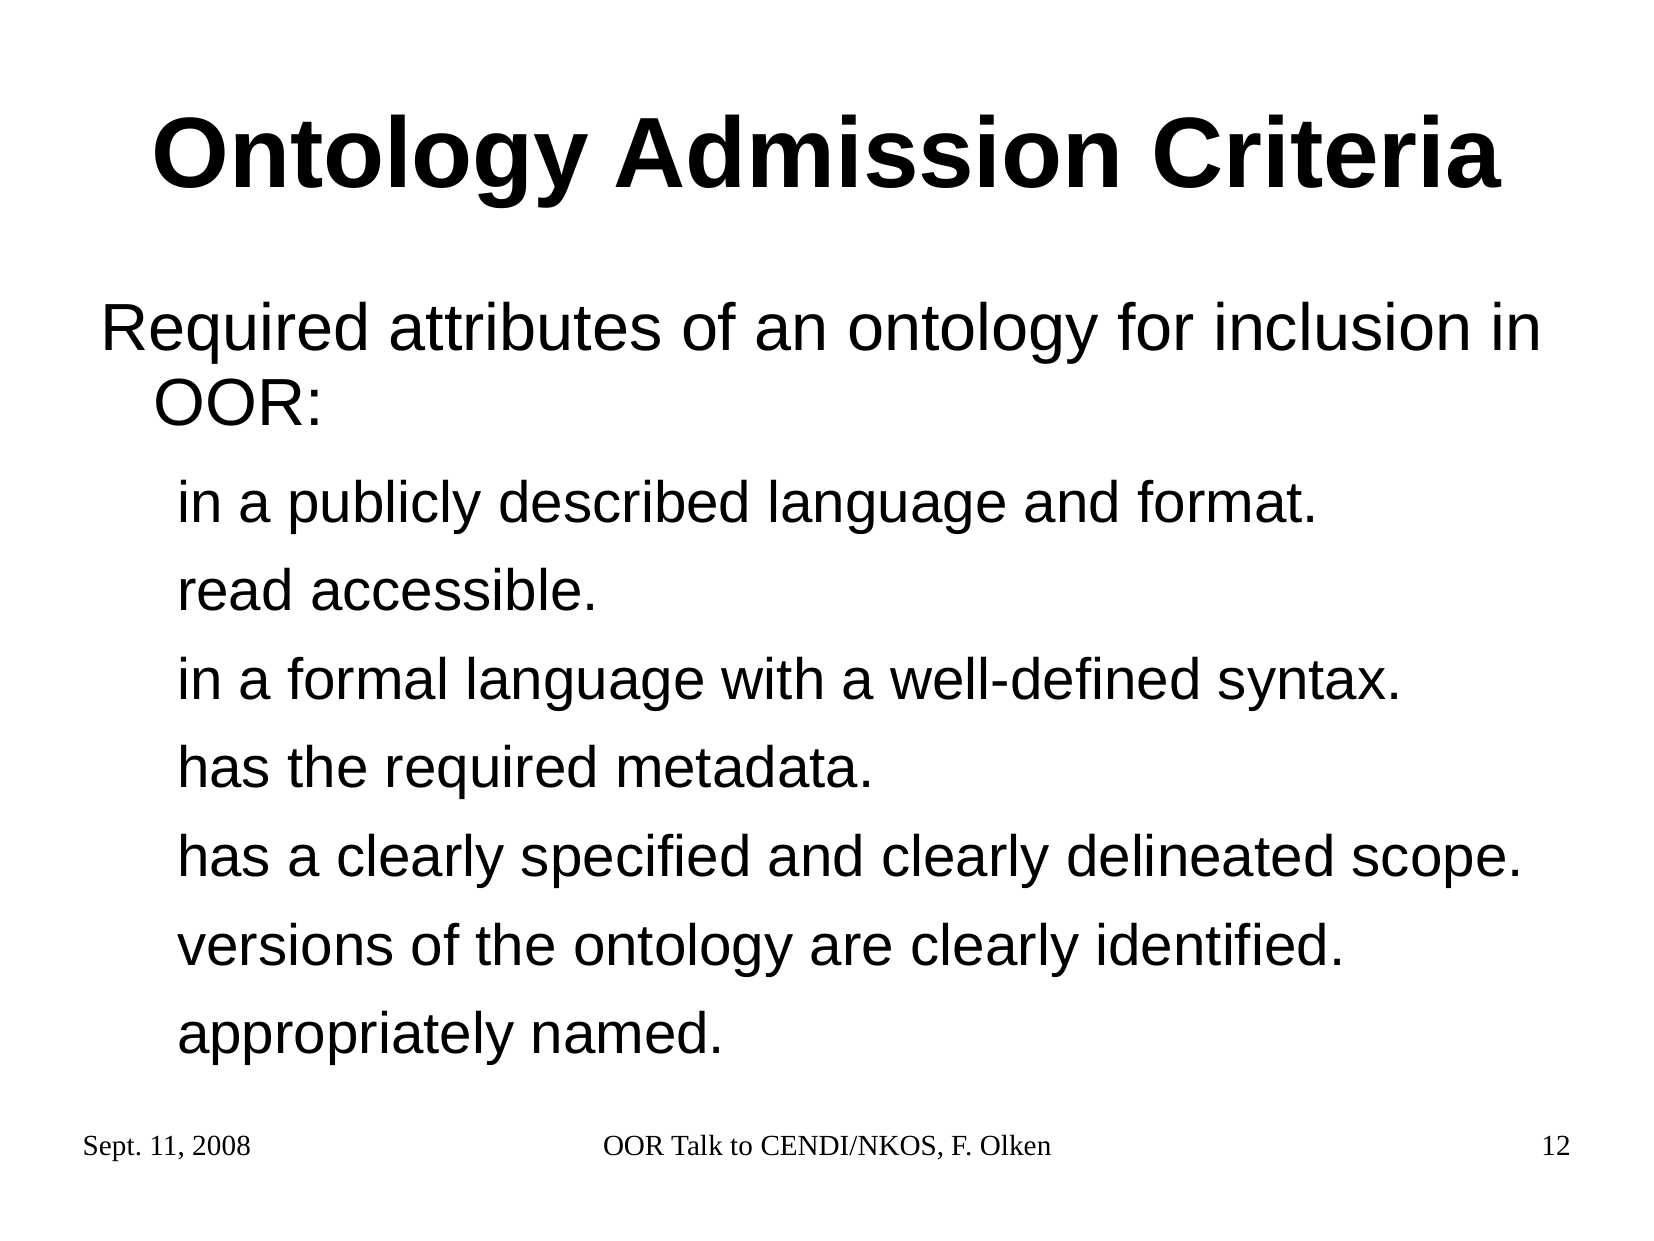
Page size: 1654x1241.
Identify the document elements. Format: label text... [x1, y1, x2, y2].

title Ontology Admission Criteria [82, 56, 1571, 250]
list Required attributes of an ontology for inclusion in OOR: in a publicly described language and format. read accessible. in a formal language with a well-defined syntax. has the required metadata. has a clearly specified and clearly delineated scope. versions of the ontology are clearly identified. appropriately named. [82, 290, 1571, 1130]
